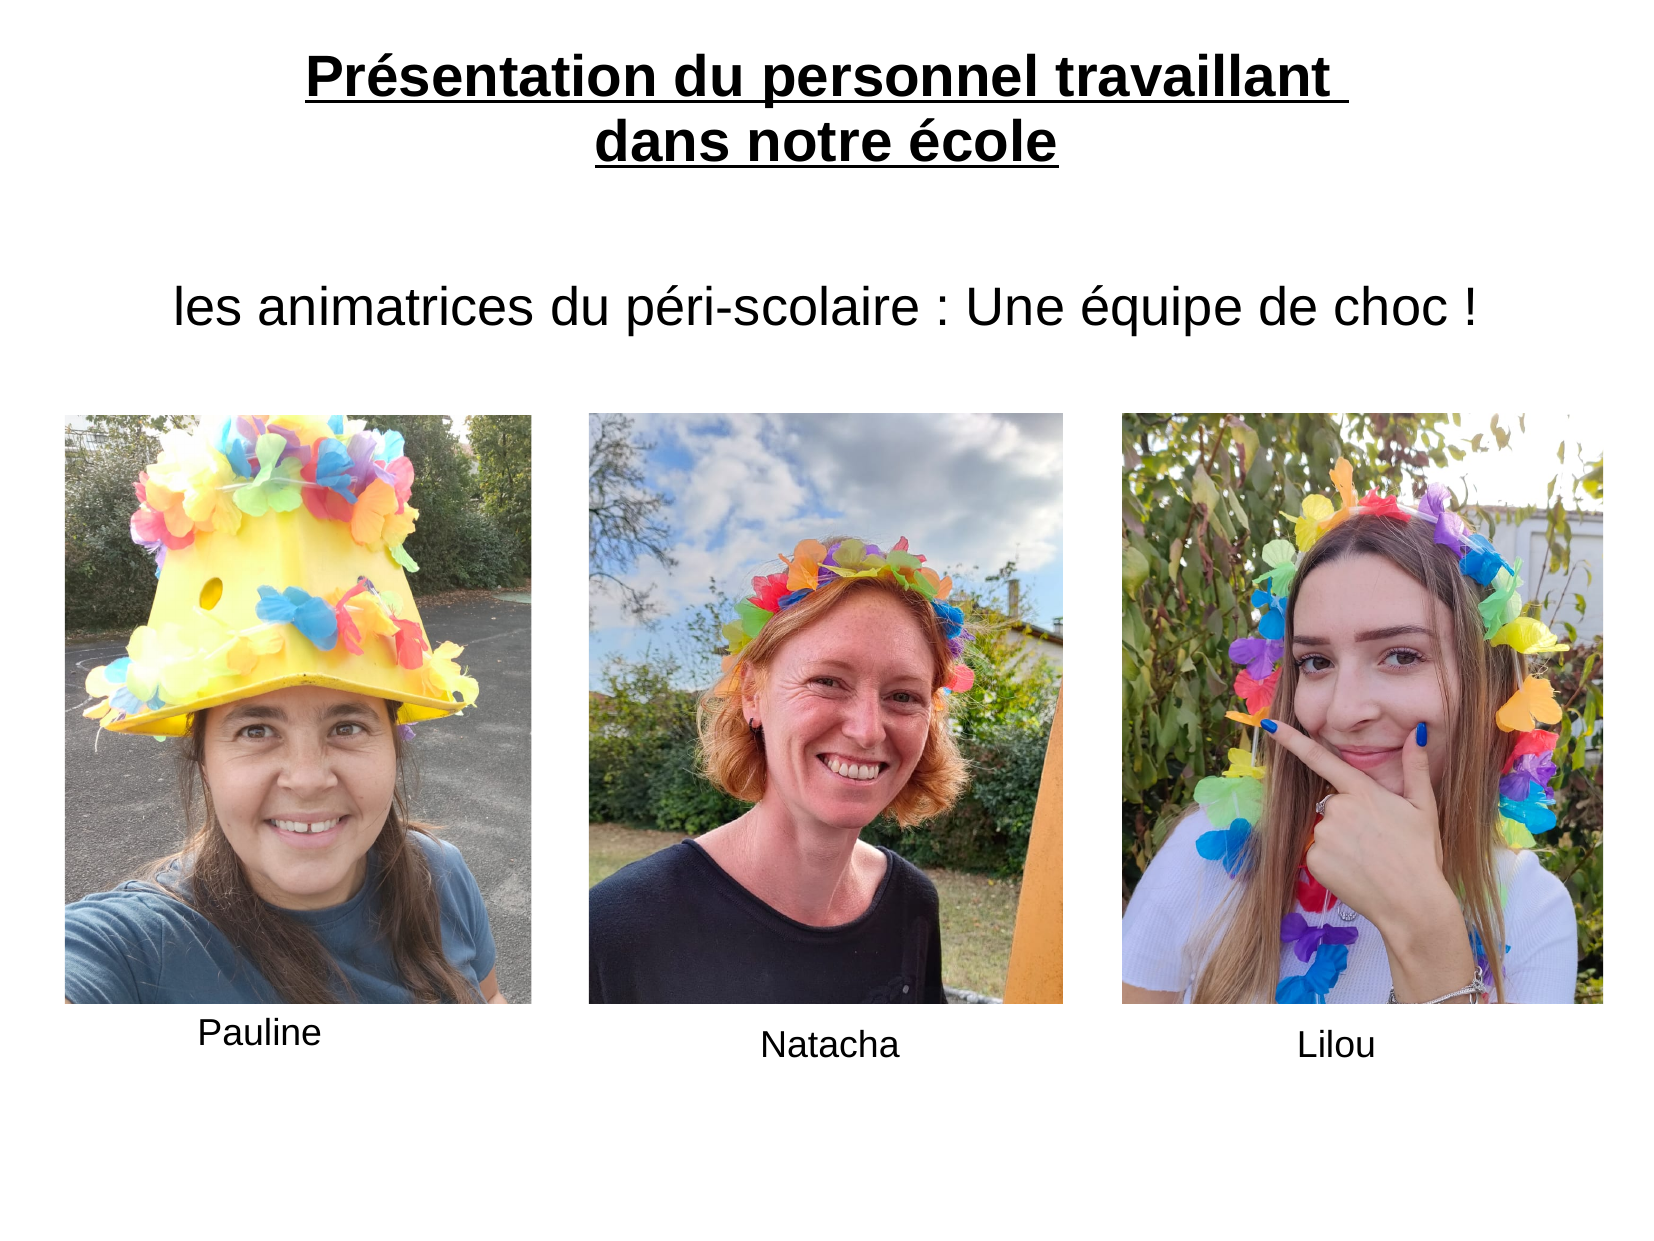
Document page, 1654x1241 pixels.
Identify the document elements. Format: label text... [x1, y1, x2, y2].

title Présentation du personnel travaillant dans notre école les animatrices du péri-scolaire : Une équipe de choc ! [82, 0, 1571, 440]
picture [588, 413, 1063, 1004]
picture [64, 415, 532, 1004]
picture [1122, 413, 1604, 1004]
text_box Natacha Lilou [566, 1015, 1595, 1073]
text_box Pauline [0, 1003, 520, 1061]
